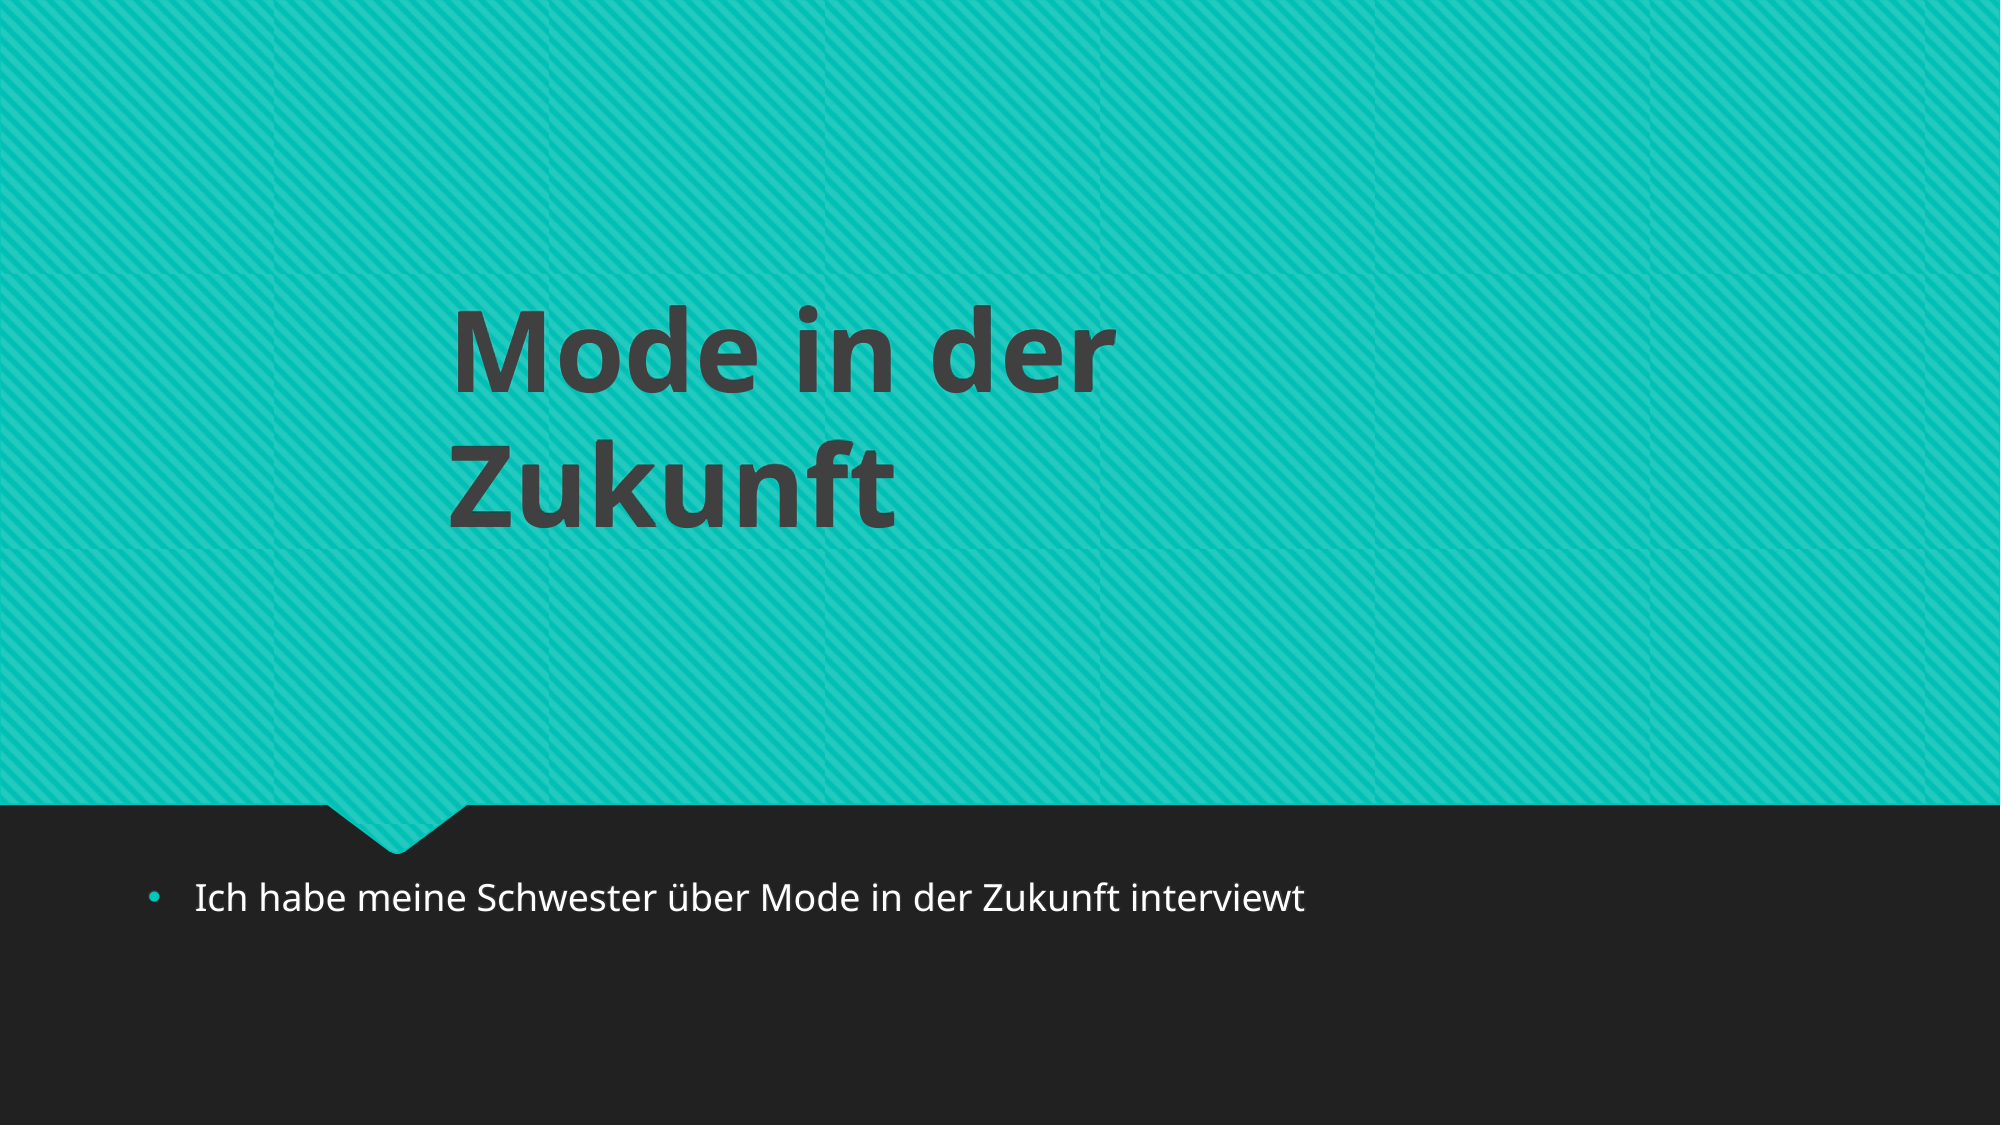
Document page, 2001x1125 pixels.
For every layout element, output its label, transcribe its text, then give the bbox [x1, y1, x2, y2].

title Mode in der Zukunft [433, 238, 1567, 558]
subtitle Ich habe meine Schwester über Mode in der Zukunft interviewt [132, 866, 1868, 938]
